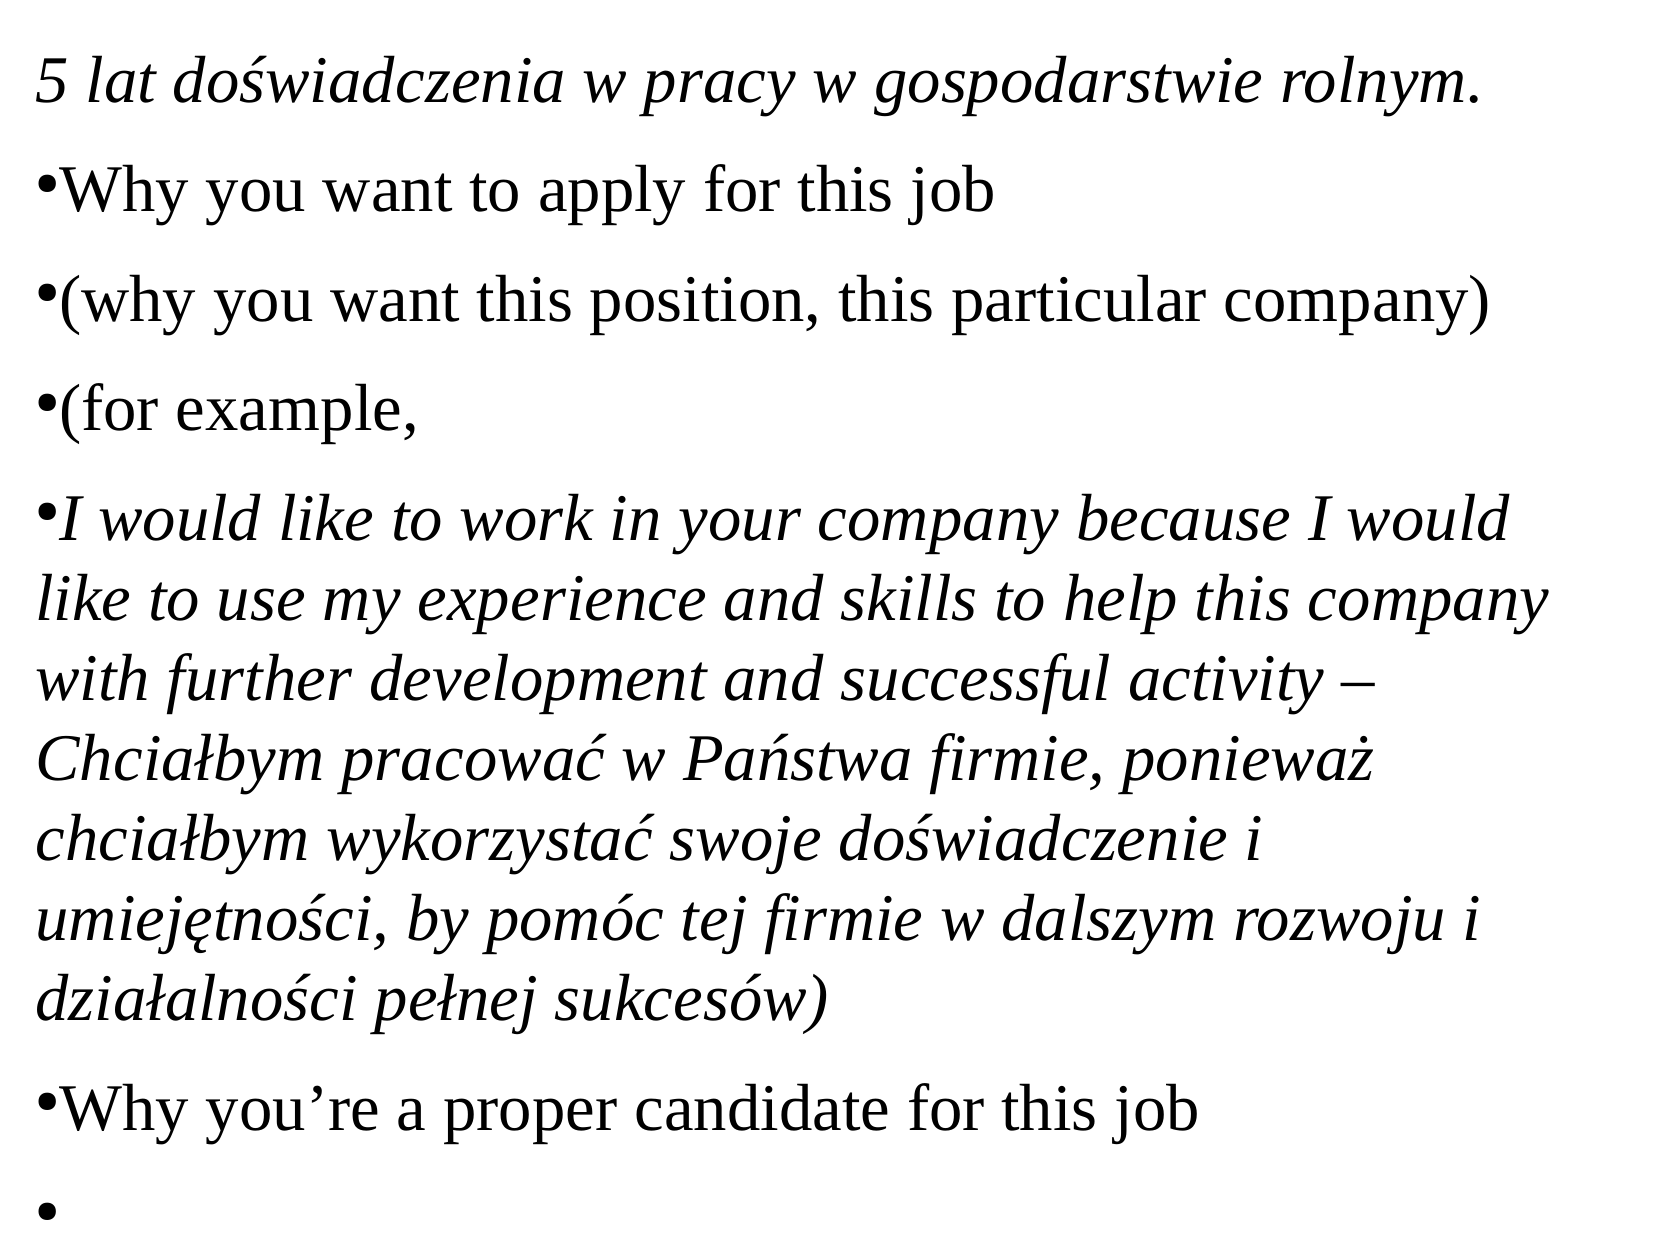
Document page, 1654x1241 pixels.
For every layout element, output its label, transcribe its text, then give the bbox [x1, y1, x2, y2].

list 5 lat doświadczenia w pracy w gospodarstwie rolnym. Why you want to apply for this job (why you want this position, this particular company) (for example, I would like to work in your company because I would like to use my experience and skills to help this company with further development and successful activity – Chciałbym pracować w Państwa firmie, ponieważ chciałbym wykorzystać swoje doświadczenie i umiejętności, by pomóc tej firmie w dalszym rozwoju i działalności pełnej sukcesów) Why you’re a proper candidate for this job [35, 35, 1619, 1217]
